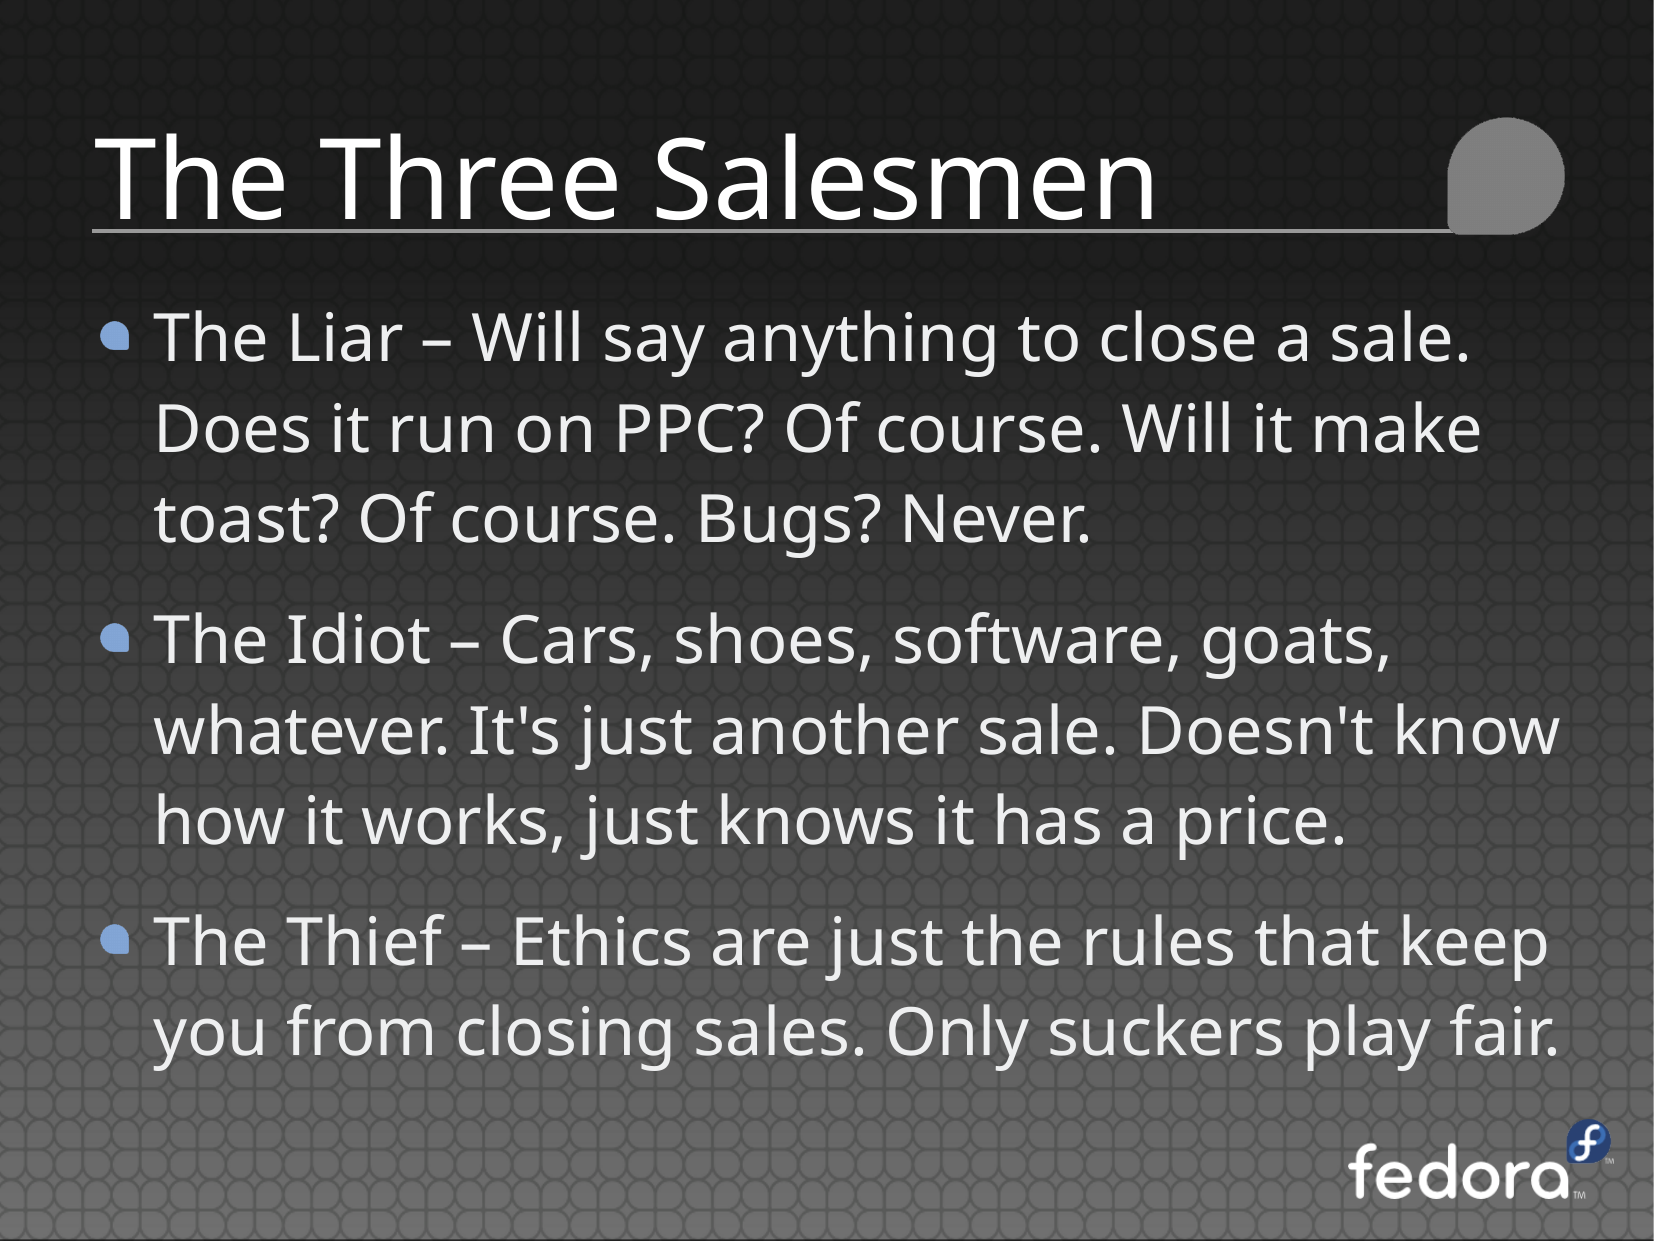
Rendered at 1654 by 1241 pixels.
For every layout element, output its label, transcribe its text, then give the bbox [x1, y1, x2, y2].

picture [0, 0, 1654, 1241]
title The Three Salesmen [94, 100, 1426, 251]
list The Liar – Will say anything to close a sale. Does it run on PPC? Of course. Will it make toast? Of course. Bugs? Never. The Idiot – Cars, shoes, software, goats, whatever. It's just another sale. Doesn't know how it works, just knows it has a price. The Thief – Ethics are just the rules that keep you from closing sales. Only suckers play fair. [82, 290, 1571, 1094]
